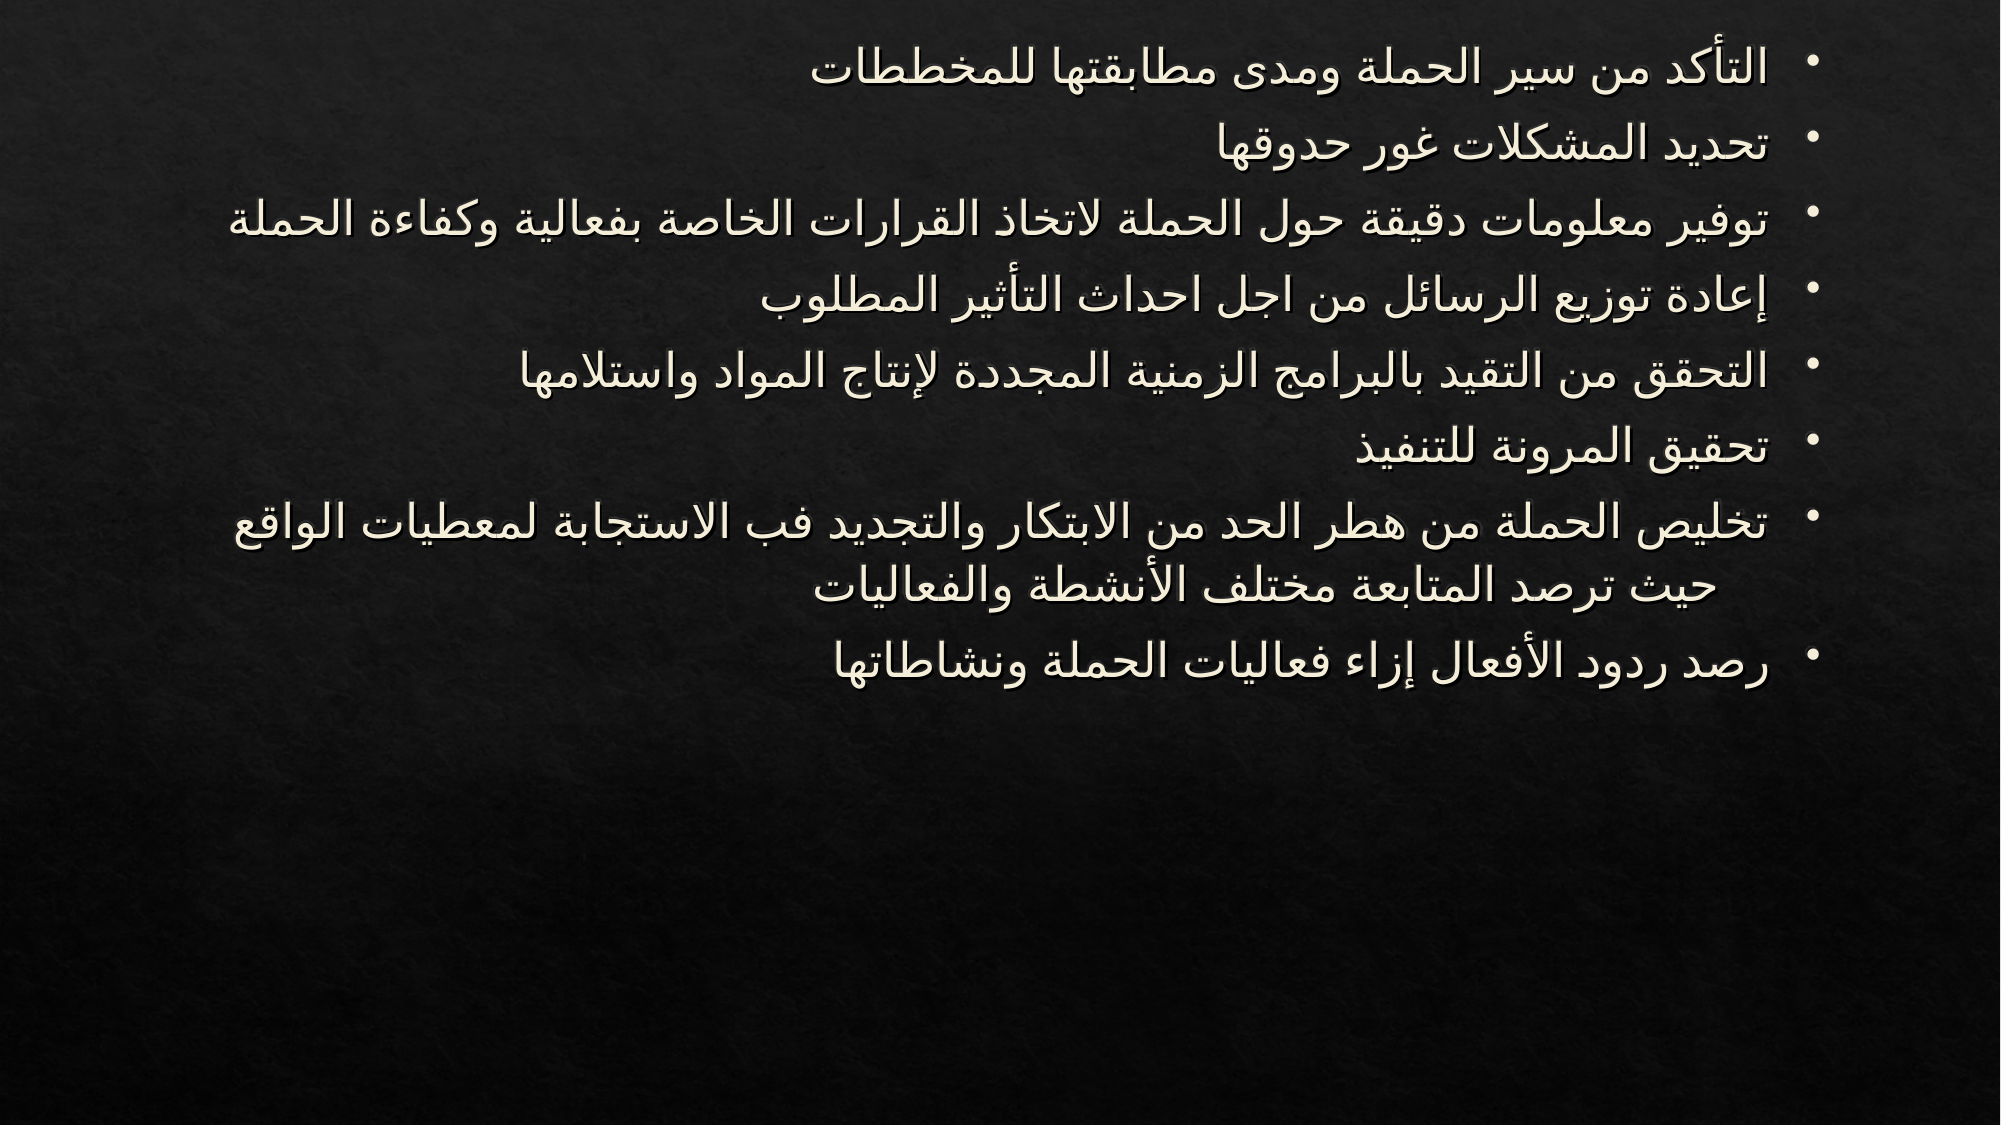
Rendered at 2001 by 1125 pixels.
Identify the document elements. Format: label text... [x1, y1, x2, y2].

list التأكد من سير الحملة ومدى مطابقتها للمخططات تحديد المشكلات غور حدوقها توفير معلومات دقيقة حول الحملة لاتخاذ القرارات الخاصة بفعالية وكفاءة الحملة إعادة توزيع الرسائل من اجل احداث التأثير المطلوب التحقق من التقيد بالبرامج الزمنية المجددة لإنتاج المواد واستلامها تحقيق المرونة للتنفيذ تخليص الحملة من هطر الحد من الابتكار والتجديد فب الاستجابة لمعطيات الواقع حيث ترصد المتابعة مختلف الأنشطة والفعاليات رصد ردود الأفعال إزاء فعاليات الحملة ونشاطاتها [149, 22, 1849, 950]
